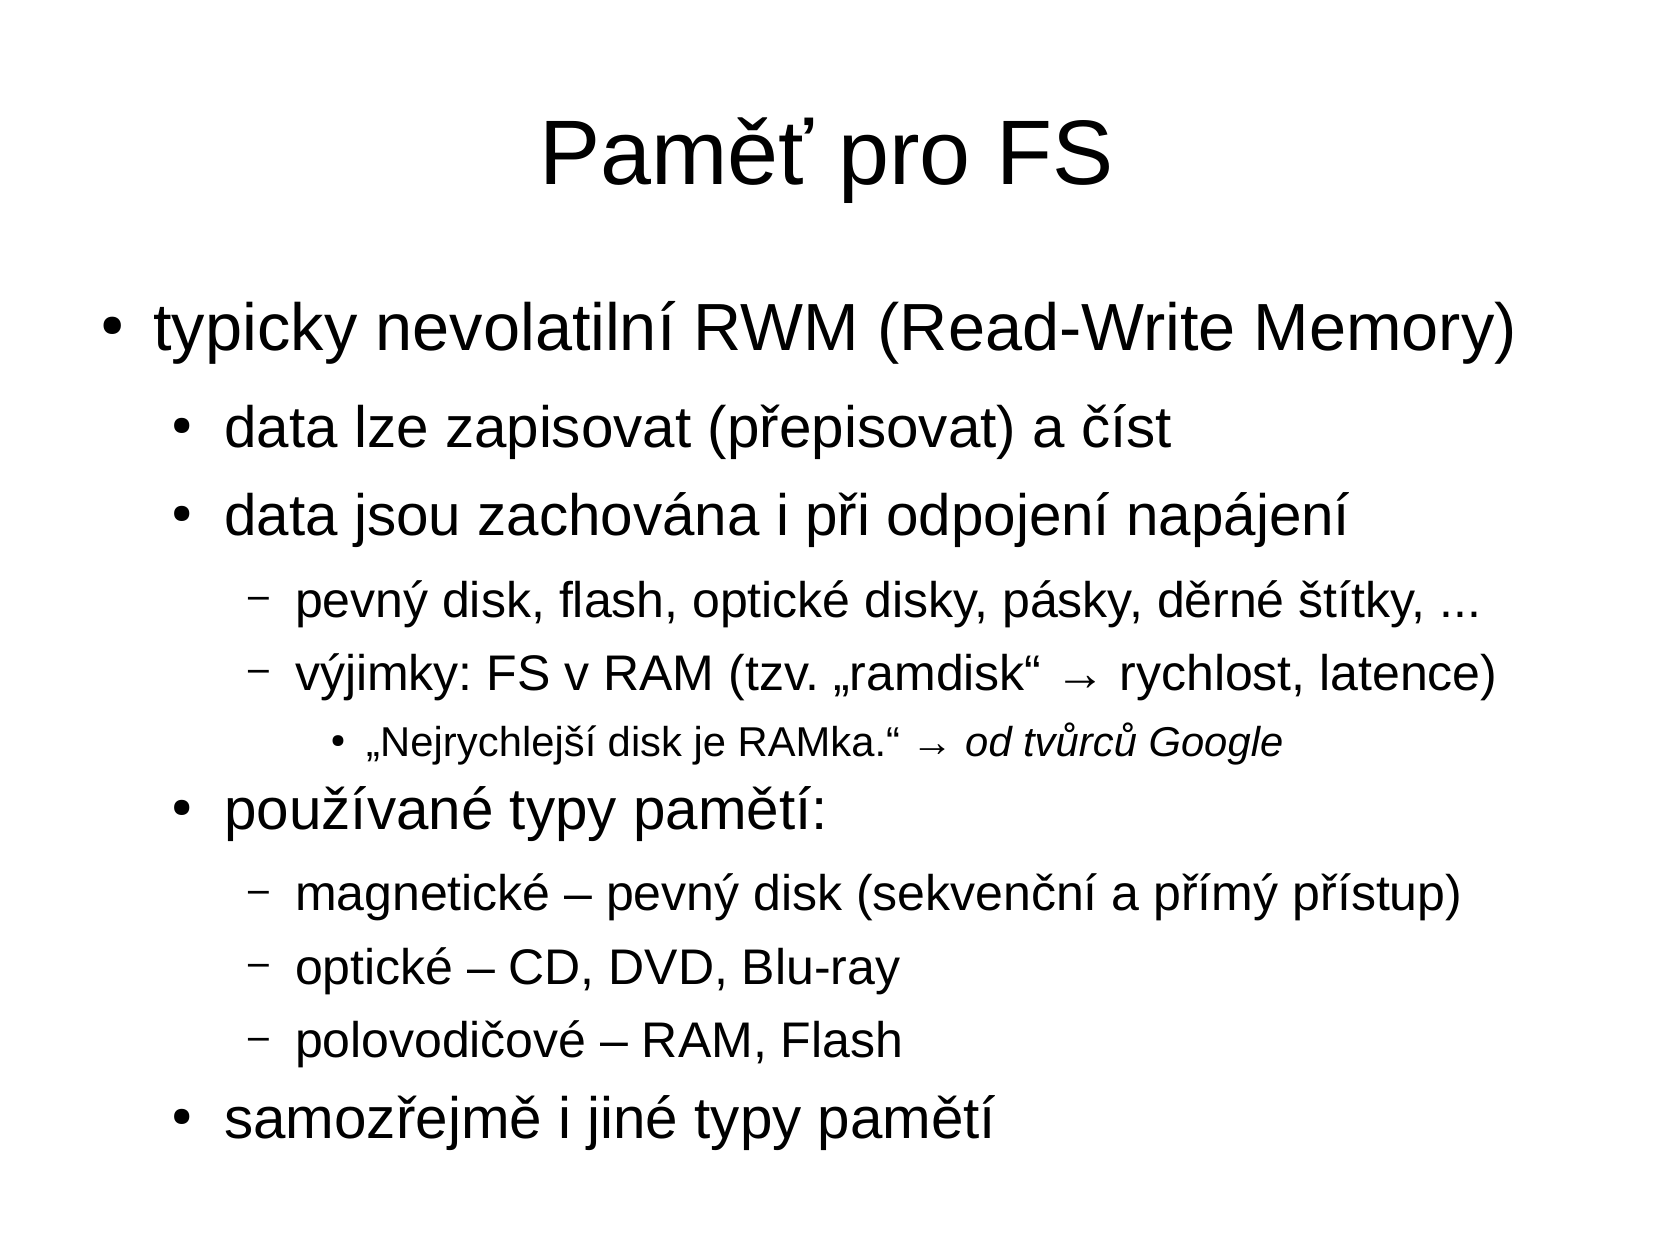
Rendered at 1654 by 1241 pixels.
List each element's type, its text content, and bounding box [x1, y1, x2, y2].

title Paměť pro FS [82, 56, 1571, 250]
list typicky nevolatilní RWM (Read-Write Memory) data lze zapisovat (přepisovat) a číst data jsou zachována i při odpojení napájení pevný disk, flash, optické disky, pásky, děrné štítky, ... výjimky: FS v RAM (tzv. „ramdisk“ → rychlost, latence) „Nejrychlejší disk je RAMka.“ → od tvůrců Google používané typy pamětí: magnetické – pevný disk (sekvenční a přímý přístup) optické – CD, DVD, Blu-ray polovodičové – RAM, Flash samozřejmě i jiné typy pamětí [82, 290, 1595, 1164]
